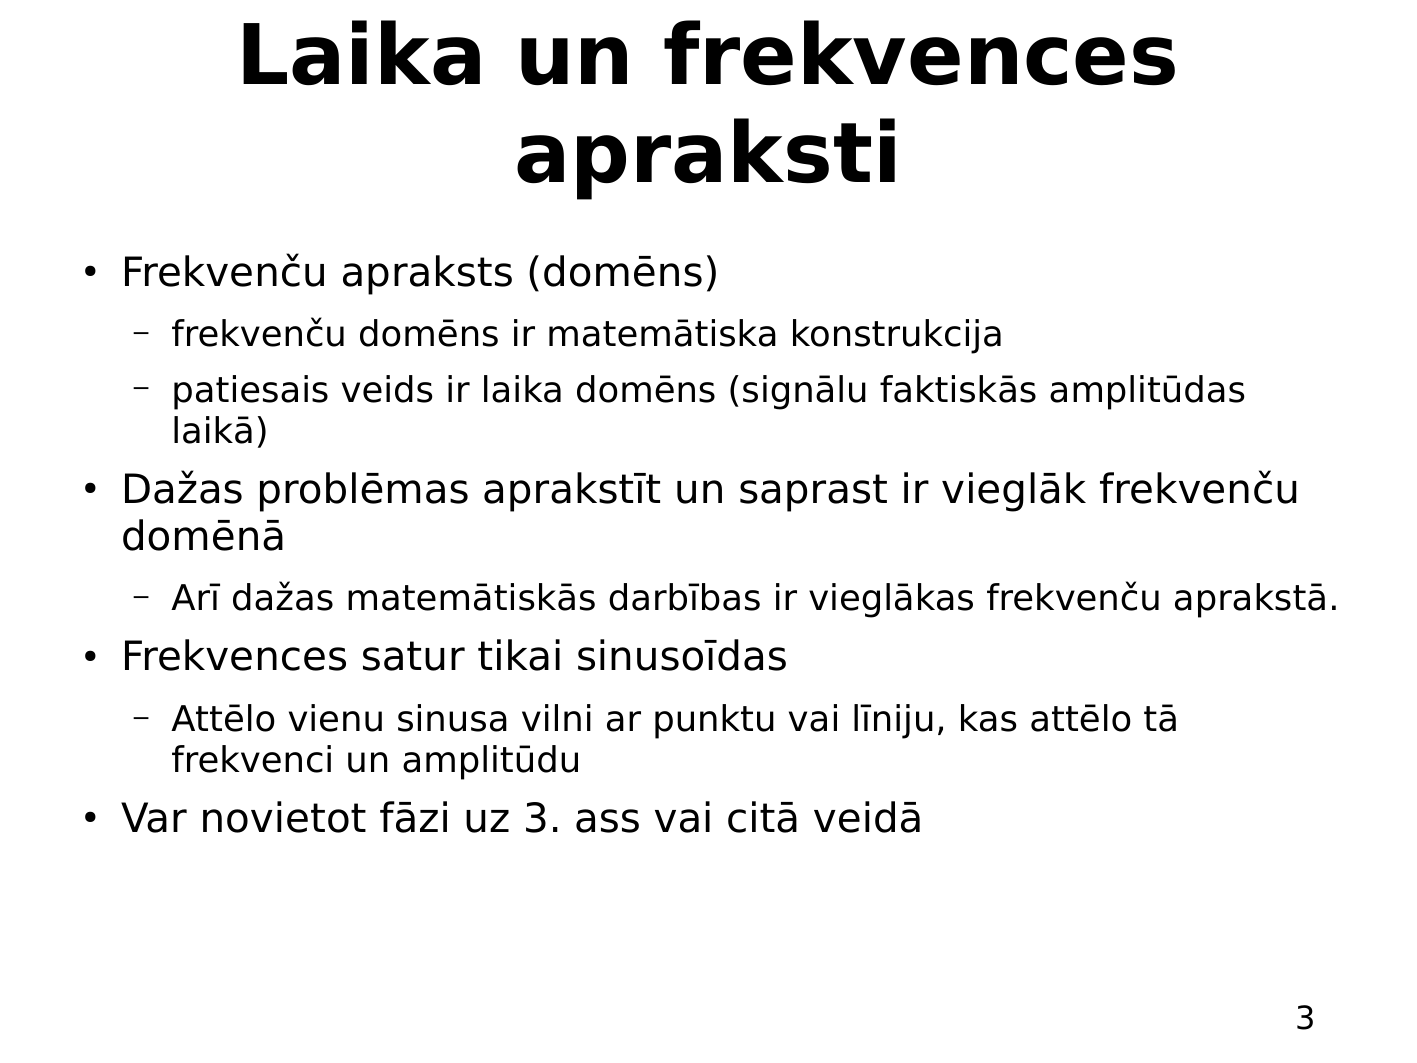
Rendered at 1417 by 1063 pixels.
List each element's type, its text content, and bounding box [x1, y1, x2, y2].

title Laika un frekvences apraksti [70, 7, 1346, 203]
list Frekvenču apraksts (domēns) frekvenču domēns ir matemātiska konstrukcija patiesais veids ir laika domēns (signālu faktiskās amplitūdas laikā) Dažas problēmas aprakstīt un saprast ir vieglāk frekvenču domēnā Arī dažas matemātiskās darbības ir vieglākas frekvenču aprakstā. Frekvences satur tikai sinusoīdas Attēlo vienu sinusa vilni ar punktu vai līniju, kas attēlo tā frekvenci un amplitūdu Var novietot fāzi uz 3. ass vai citā veidā [70, 248, 1346, 865]
